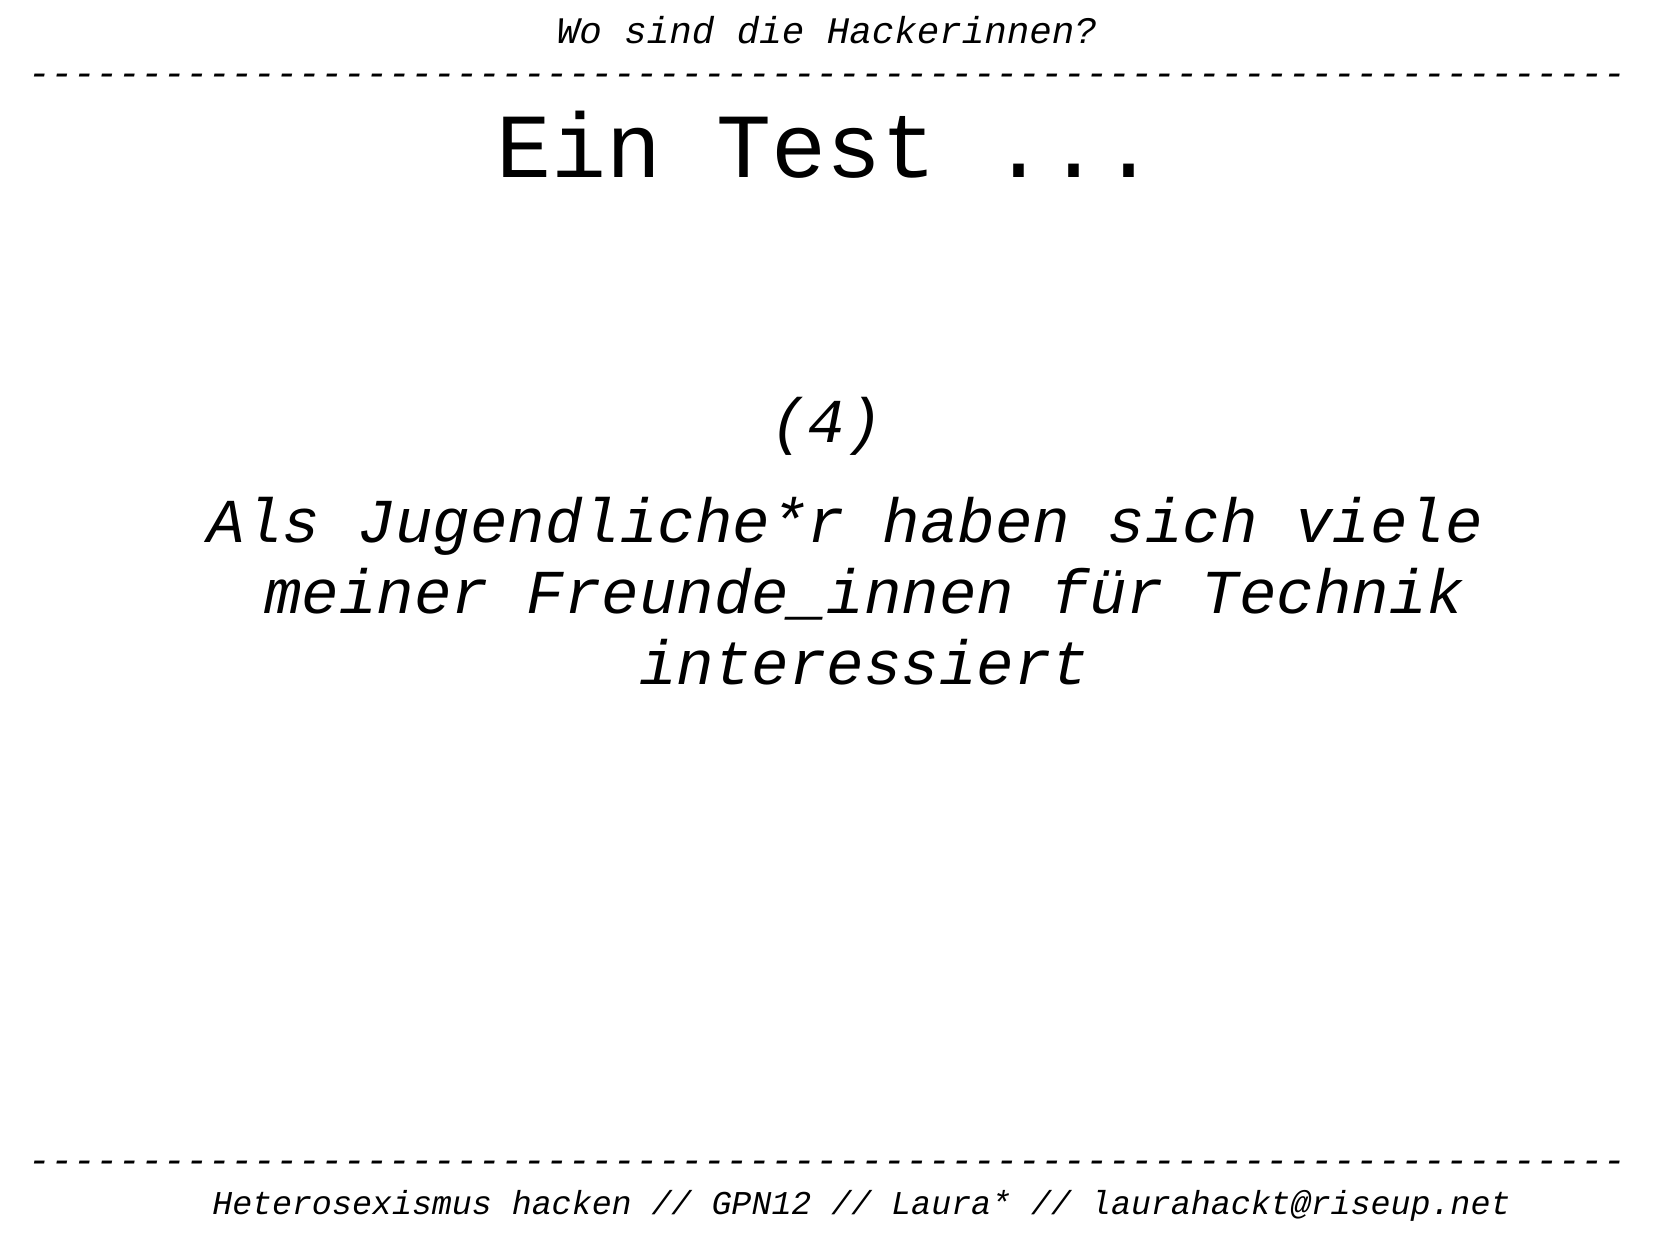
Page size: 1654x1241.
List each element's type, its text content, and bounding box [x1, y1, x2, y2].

list Heterosexismus hacken // GPN12 // Laura* // laurahackt@riseup.net [0, 1186, 1654, 1241]
title Wo sind die Hackerinnen? ----------------------------------------------------------------------- [0, 12, 1654, 98]
list (4) Als Jugendliche*r haben sich viele meiner Freunde_innen für Technik interessiert [82, 290, 1571, 1098]
title ----------------------------------------------------------------------- [0, 1098, 1654, 1184]
title Ein Test ... [82, 98, 1571, 257]
